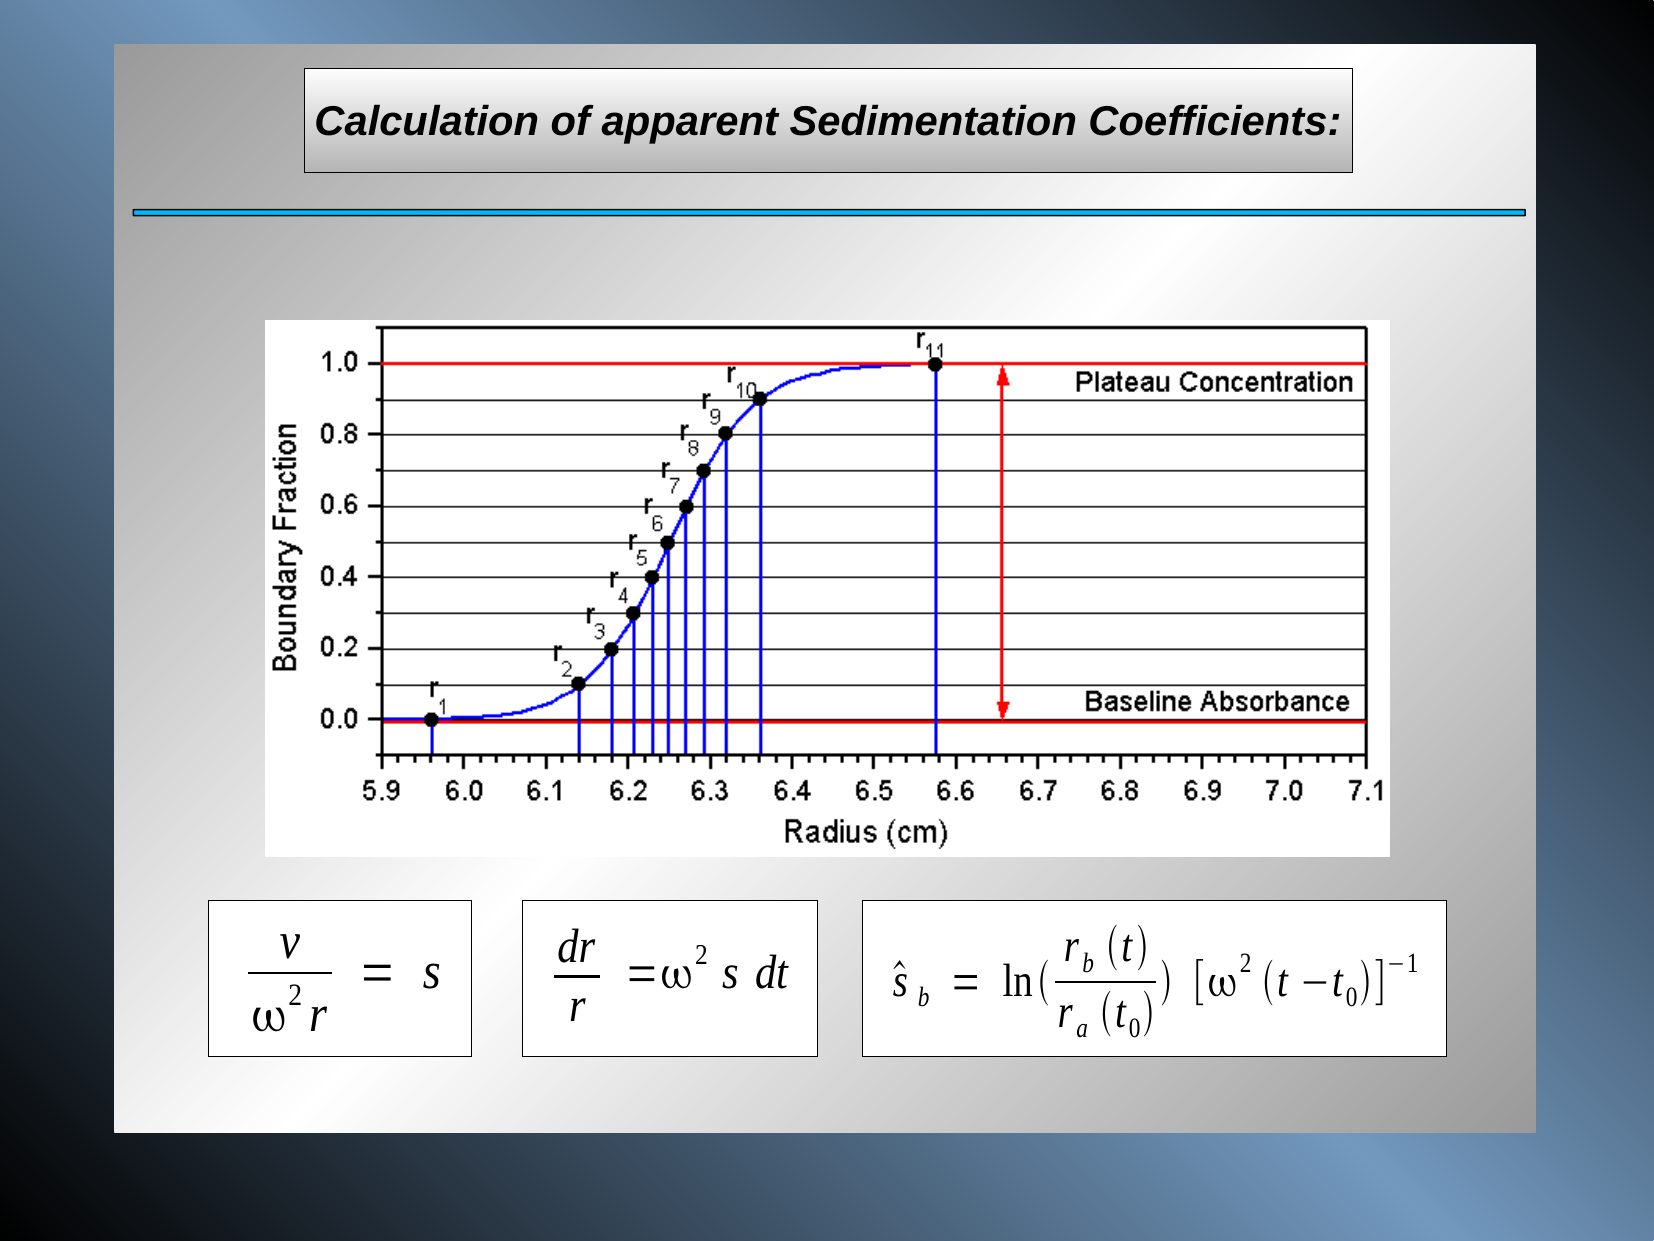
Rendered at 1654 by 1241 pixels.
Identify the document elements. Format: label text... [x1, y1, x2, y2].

chart [884, 919, 1425, 1045]
chart [238, 912, 449, 1043]
text_box [862, 900, 1447, 1057]
text_box [133, 209, 1526, 216]
chart [542, 918, 798, 1033]
text_box [208, 900, 472, 1057]
picture [265, 320, 1390, 857]
text_box [522, 900, 818, 1057]
text_box Calculation of apparent Sedimentation Coefficients: [304, 68, 1353, 173]
